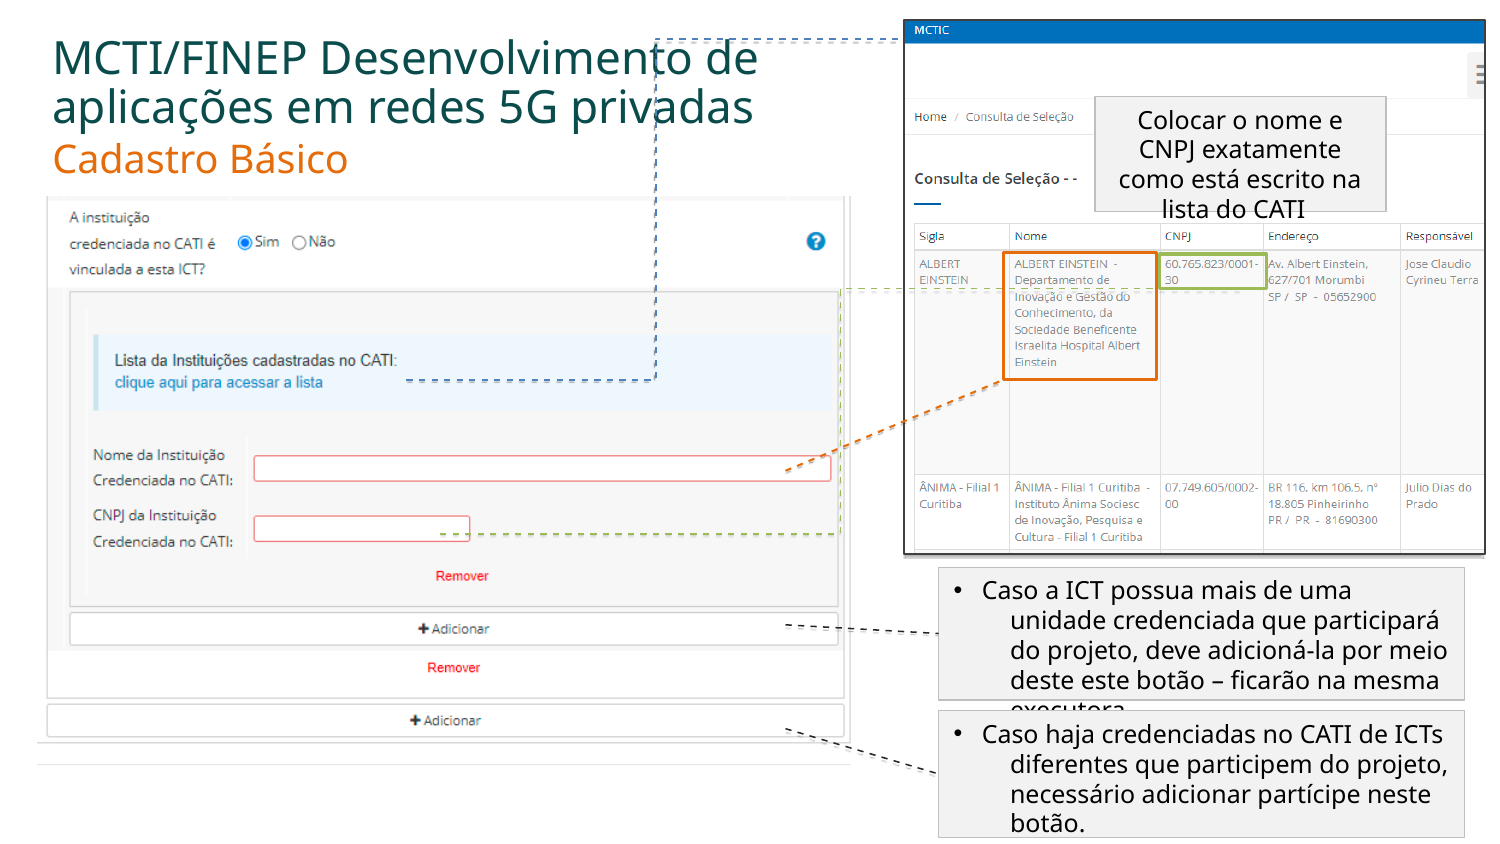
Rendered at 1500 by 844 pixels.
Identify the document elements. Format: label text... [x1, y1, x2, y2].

picture [904, 20, 1485, 554]
text_box MCTI/FINEP Desenvolvimento de aplicações em redes 5G privadas Cadastro Básico [37, 20, 905, 197]
text_box Caso haja credenciadas no CATI de ICTs diferentes que participem do projeto, necessário adicionar partícipe neste botão. [939, 711, 1465, 837]
picture [37, 196, 852, 764]
text_box Colocar o nome e CNPJ exatamente como está escrito na lista do CATI [1095, 97, 1386, 212]
text_box Caso a ICT possua mais de uma unidade credenciada que participará do projeto, deve adicioná-la por meio deste este botão – ficarão na mesma executora. [939, 567, 1465, 700]
